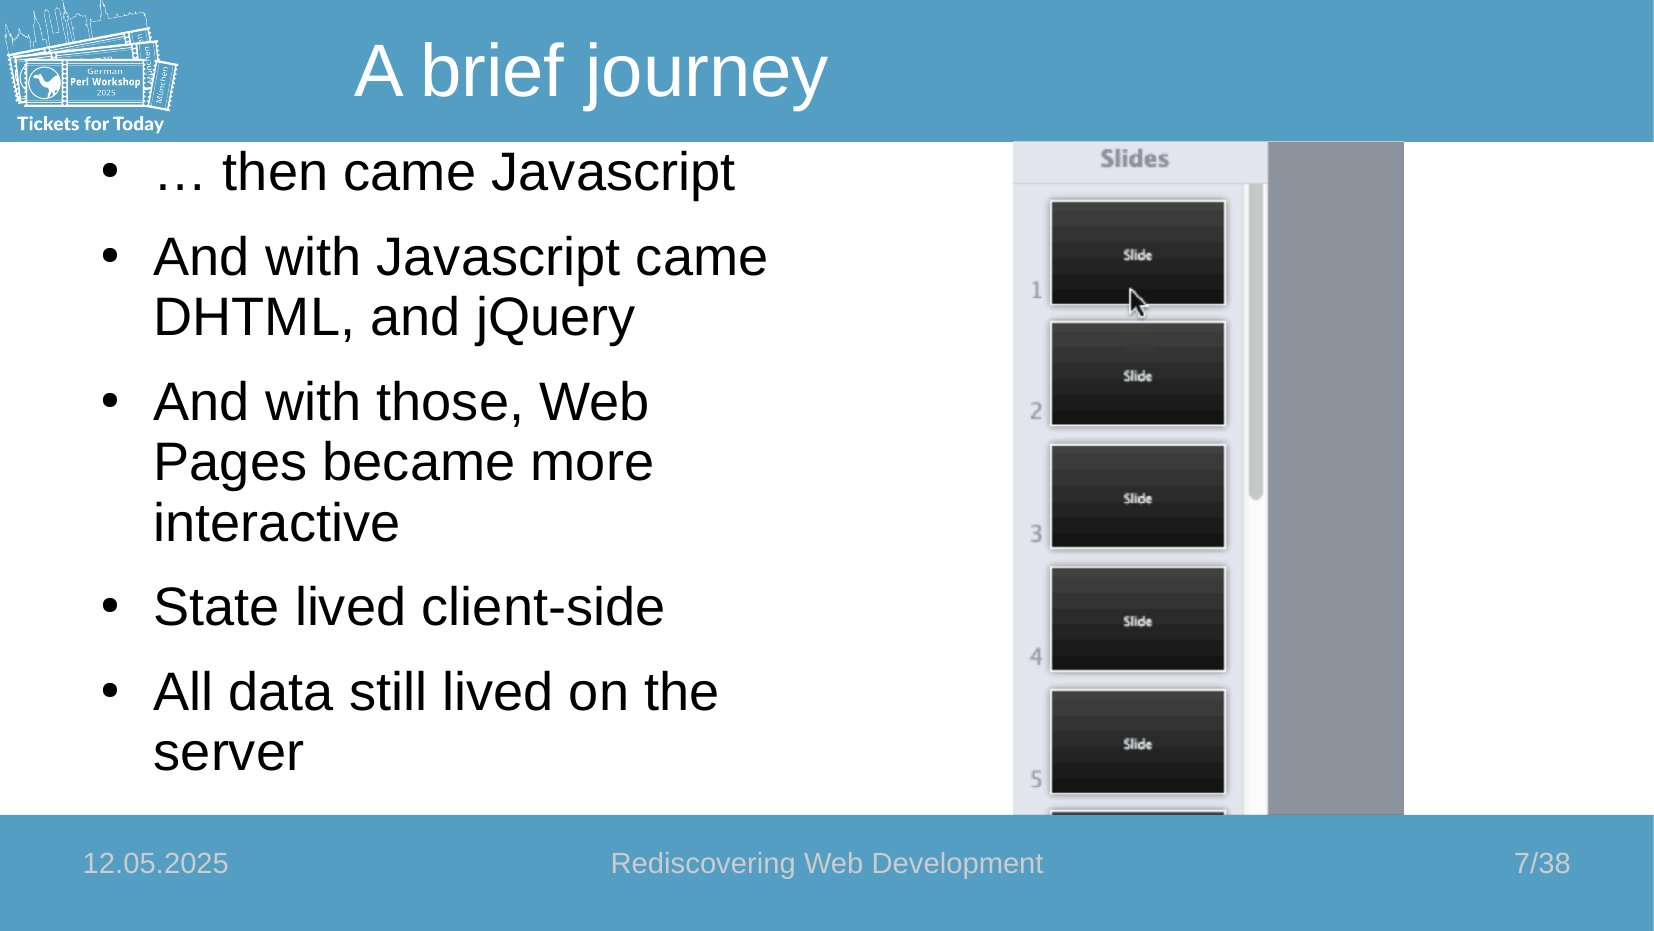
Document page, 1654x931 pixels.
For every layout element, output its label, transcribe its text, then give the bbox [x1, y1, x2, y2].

picture [1013, 141, 1404, 815]
list … then came Javascript And with Javascript came DHTML, and jQuery And with those, Web Pages became more interactive State lived client-side All data still lived on the server [82, 141, 809, 815]
title A brief journey [354, 5, 1654, 136]
picture [3, 0, 180, 154]
